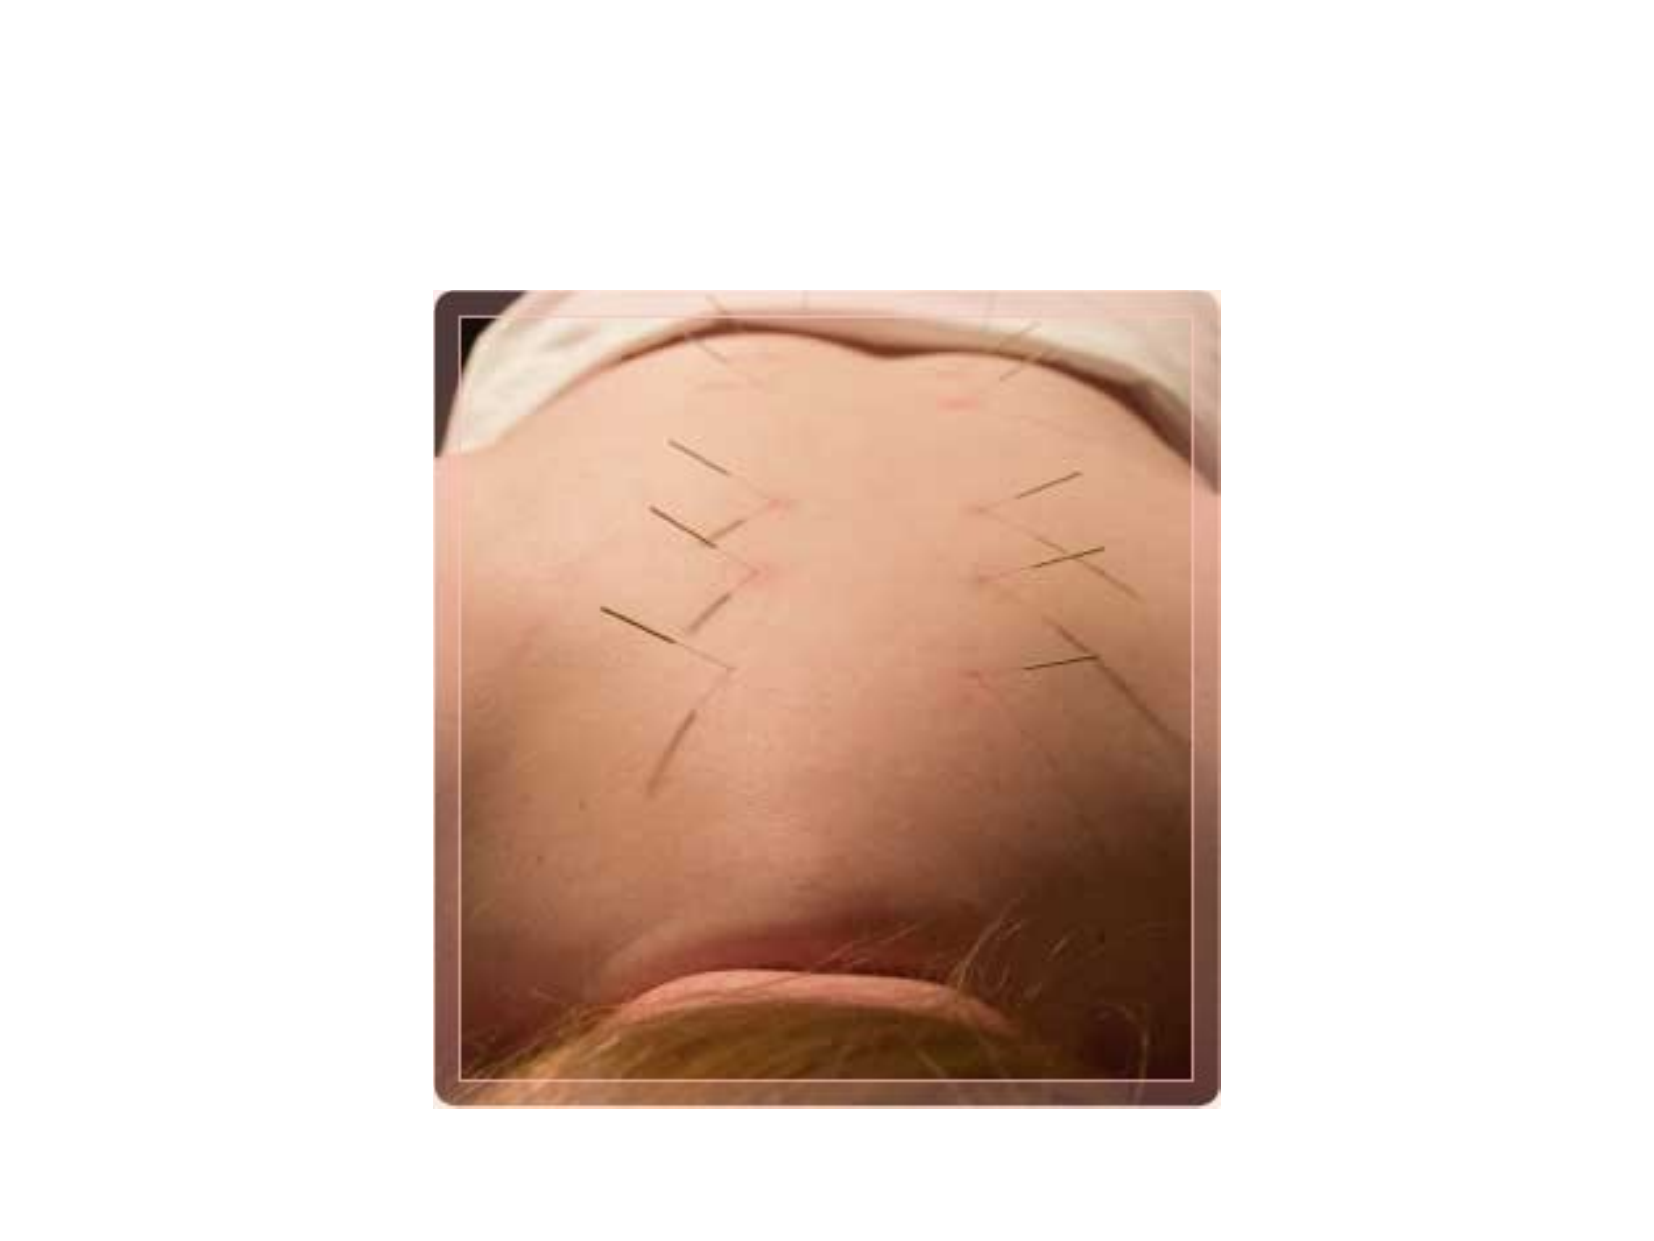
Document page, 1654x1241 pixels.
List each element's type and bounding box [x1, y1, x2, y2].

picture [433, 290, 1221, 1109]
